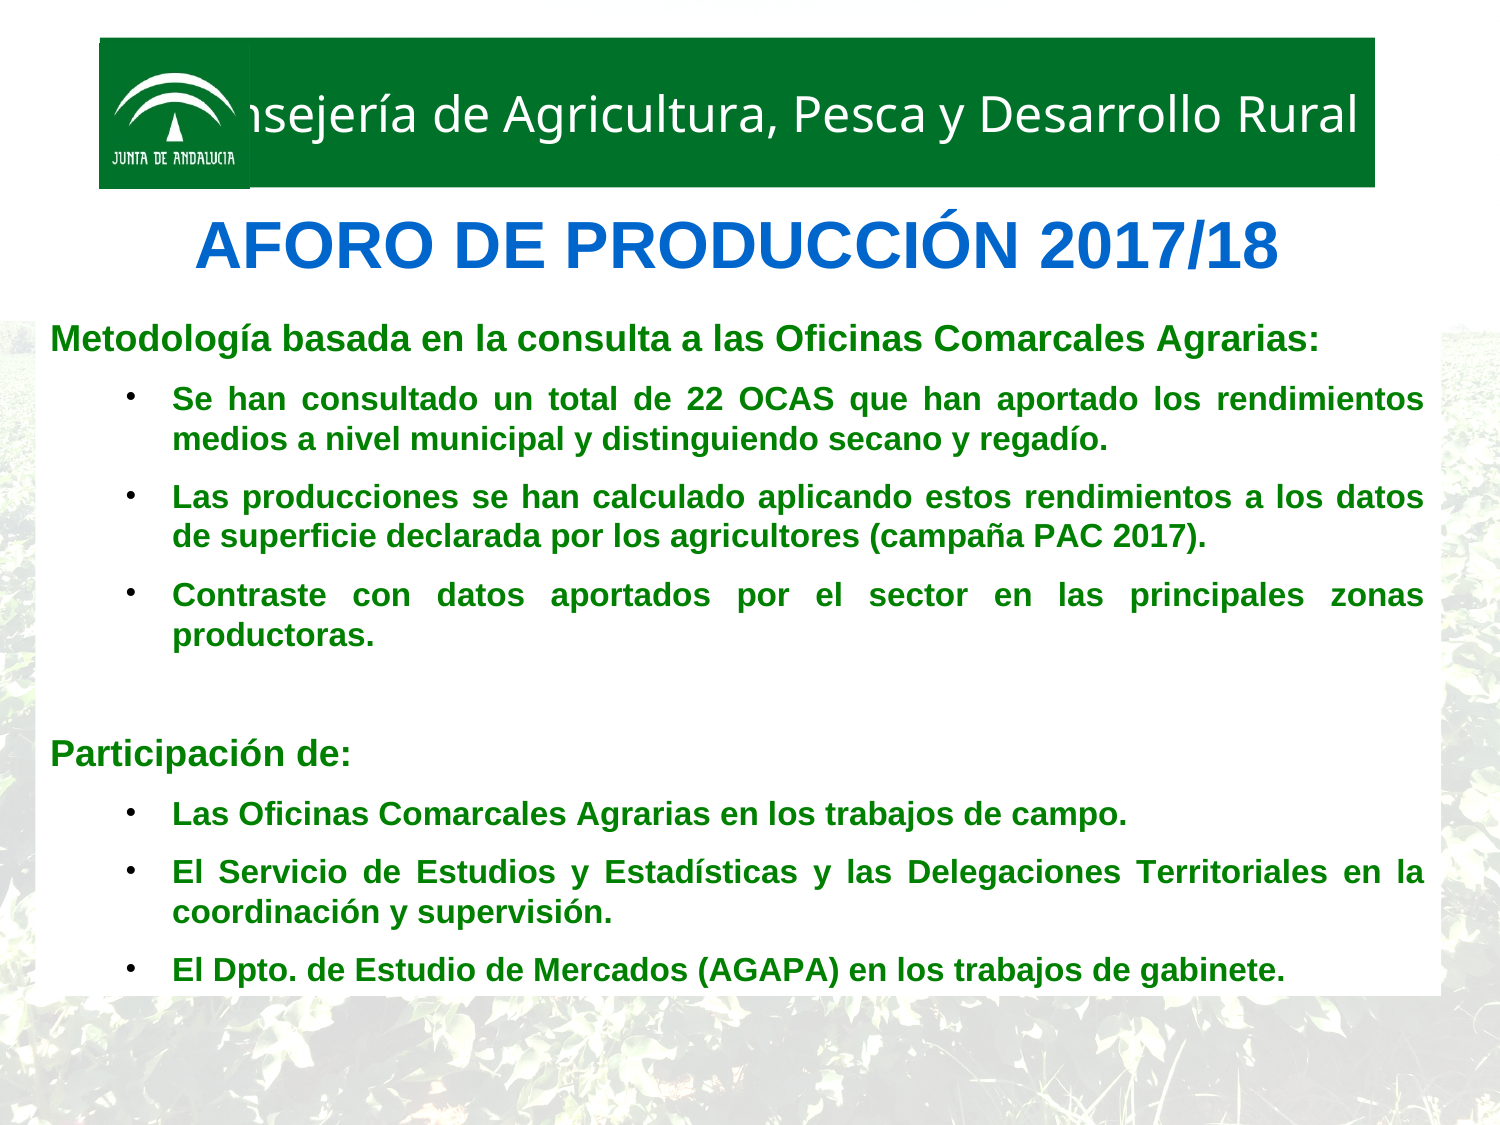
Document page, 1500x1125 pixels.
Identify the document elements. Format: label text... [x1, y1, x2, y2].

text_box Metodología basada en la consulta a las Oficinas Comarcales Agrarias: Se han consultado un total de 22 OCAS que han aportado los rendimientos medios a nivel municipal y distinguiendo secano y regadío. Las producciones se han calculado aplicando estos rendimientos a los datos de superficie declarada por los agricultores (campaña PAC 2017). Contraste con datos aportados por el sector en las principales zonas productoras. Participación de: Las Oficinas Comarcales Agrarias en los trabajos de campo. El Servicio de Estudios y Estadísticas y las Delegaciones Territoriales en la coordinación y supervisión. El Dpto. de Estudio de Mercados (AGAPA) en los trabajos de gabinete. [35, 305, 1442, 996]
picture [0, 0, 1500, 1125]
list AFORO DE PRODUCCIÓN 2017/18 [74, 212, 1400, 305]
title Consejería de Agricultura, Pesca y Desarrollo Rural [99, 37, 1375, 188]
